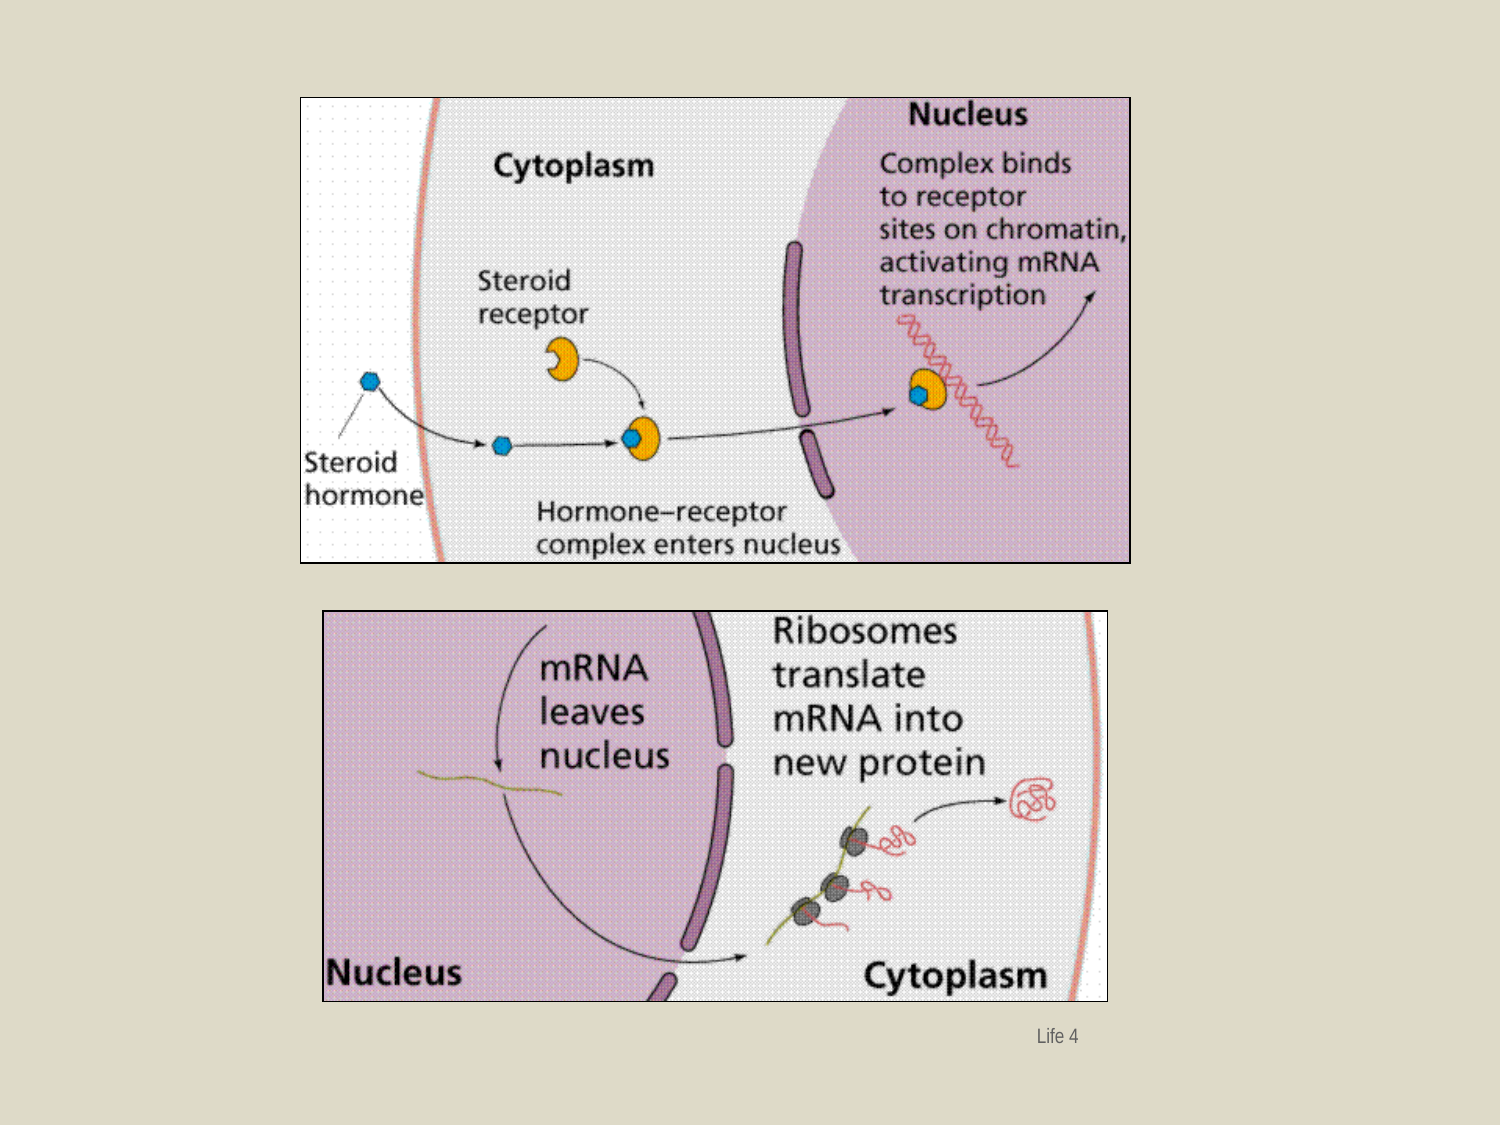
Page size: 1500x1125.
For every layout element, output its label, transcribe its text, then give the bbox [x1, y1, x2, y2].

text_box Life 4 [1022, 1015, 1094, 1056]
picture [323, 611, 1107, 1001]
picture [301, 98, 1130, 563]
